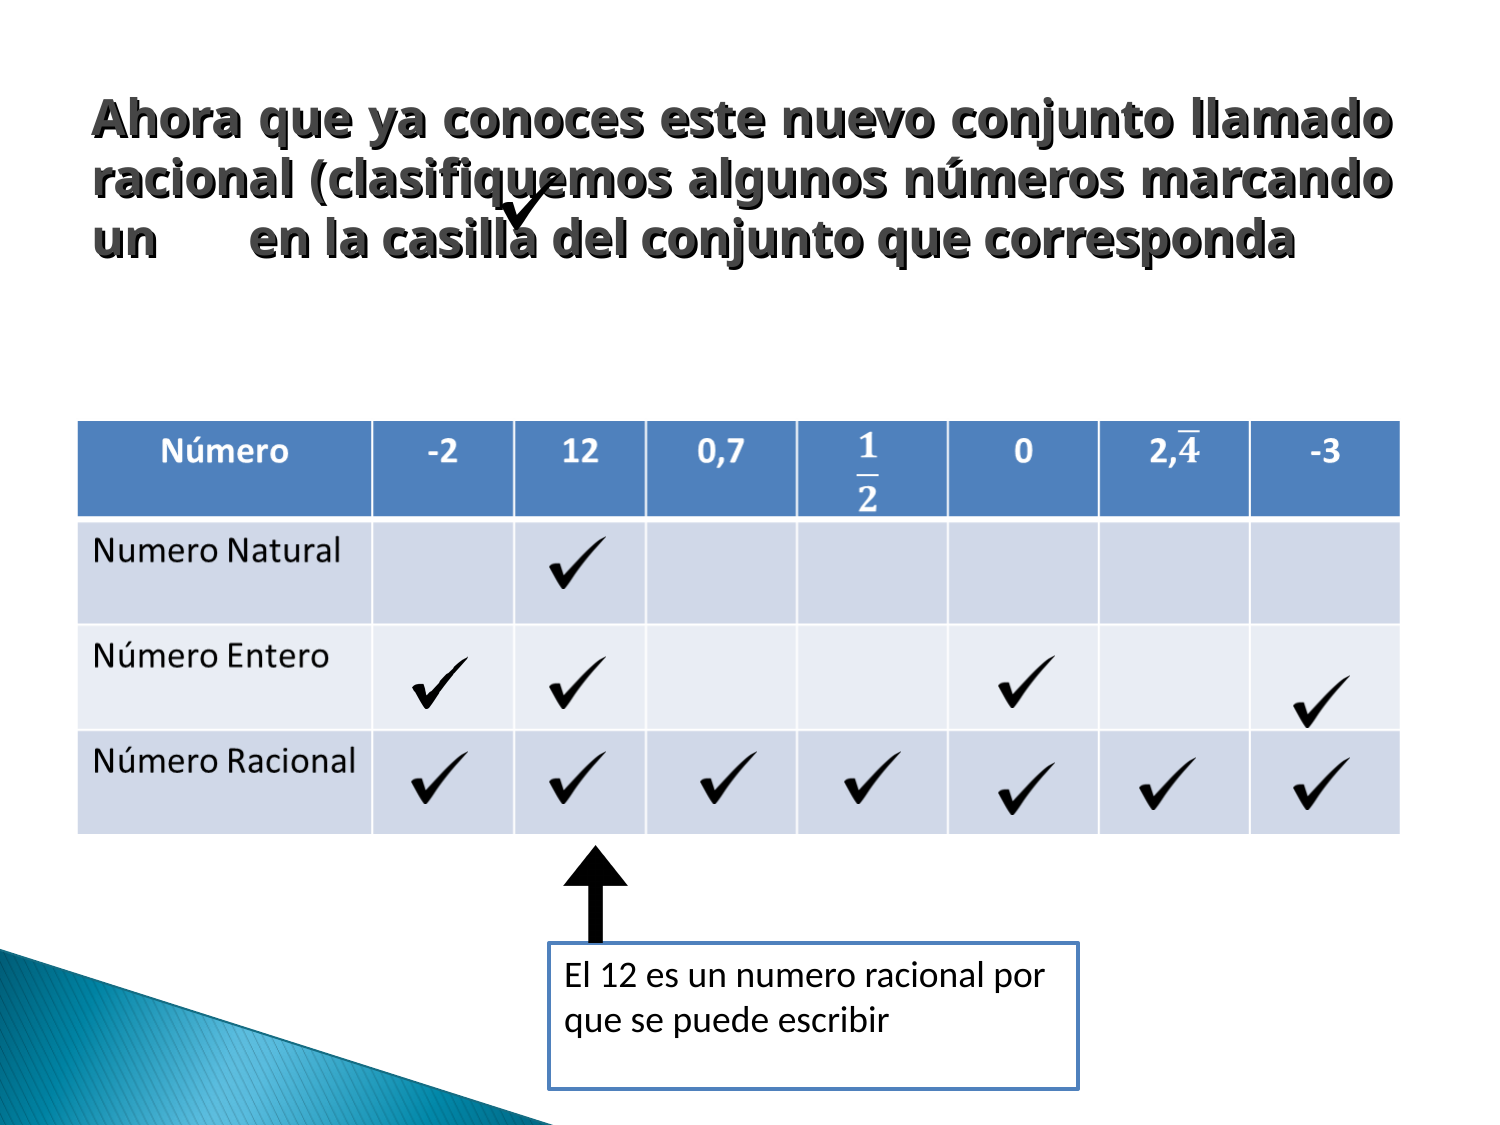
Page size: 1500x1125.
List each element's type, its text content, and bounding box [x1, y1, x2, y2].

text_box El 12 es un numero racional por que se puede escribir [549, 942, 1078, 1090]
title Ahora que ya conoces este nuevo conjunto llamado racional (clasifiquemos algunos números marcando un en la casilla del conjunto que corresponda [76, 78, 1427, 266]
picture [76, 415, 1401, 836]
picture [563, 846, 628, 943]
picture [501, 172, 562, 230]
